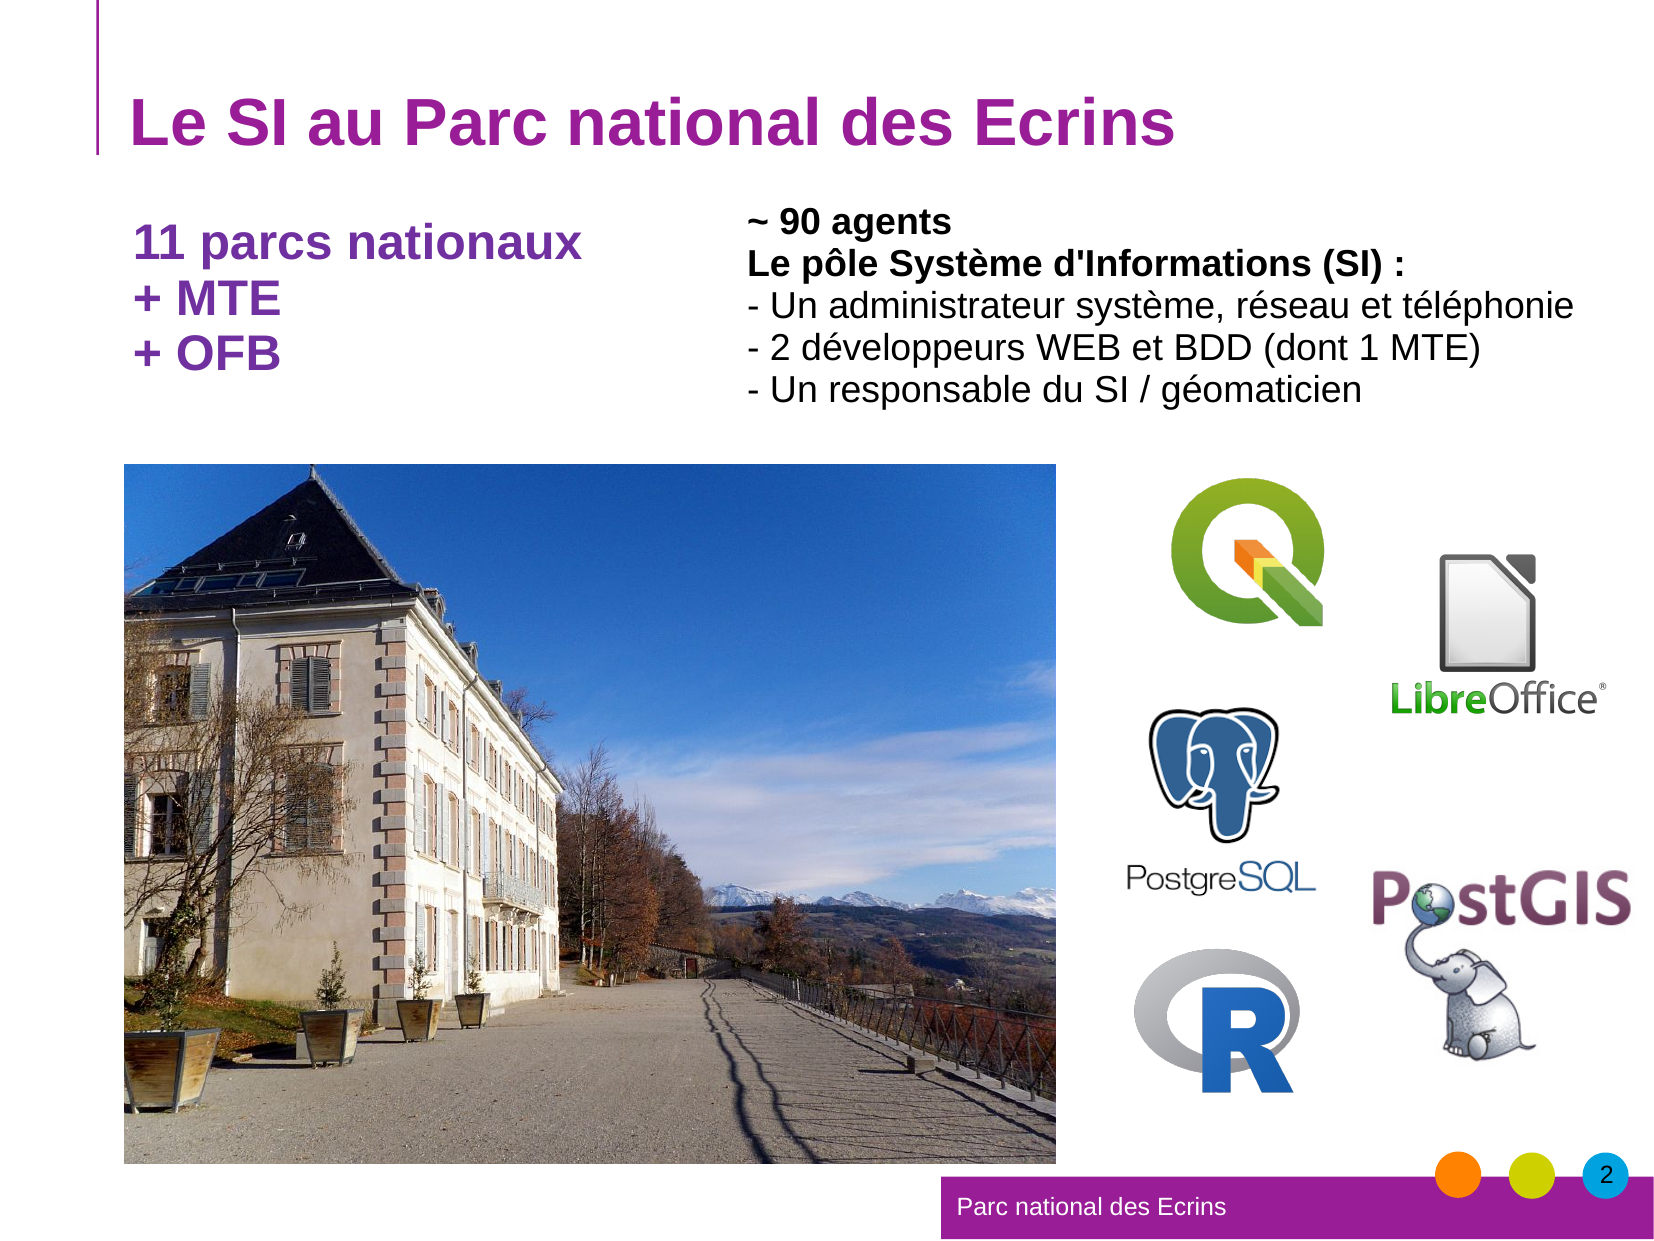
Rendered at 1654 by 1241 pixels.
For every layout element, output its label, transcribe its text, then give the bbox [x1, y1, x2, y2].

text_box 11 parcs nationaux + MTE + OFB [118, 206, 709, 393]
picture [1358, 856, 1645, 1078]
picture [124, 464, 1056, 1164]
text_box ~ 90 agents Le pôle Système d'Informations (SI) : - Un administrateur système, réseau et téléphonie - 2 développeurs WEB et BDD (dont 1 MTE) - Un responsable du SI / géomaticien [732, 193, 1619, 420]
picture [1134, 948, 1300, 1093]
picture [1107, 421, 1610, 921]
title Le SI au Parc national des Ecrins [129, 11, 1619, 160]
